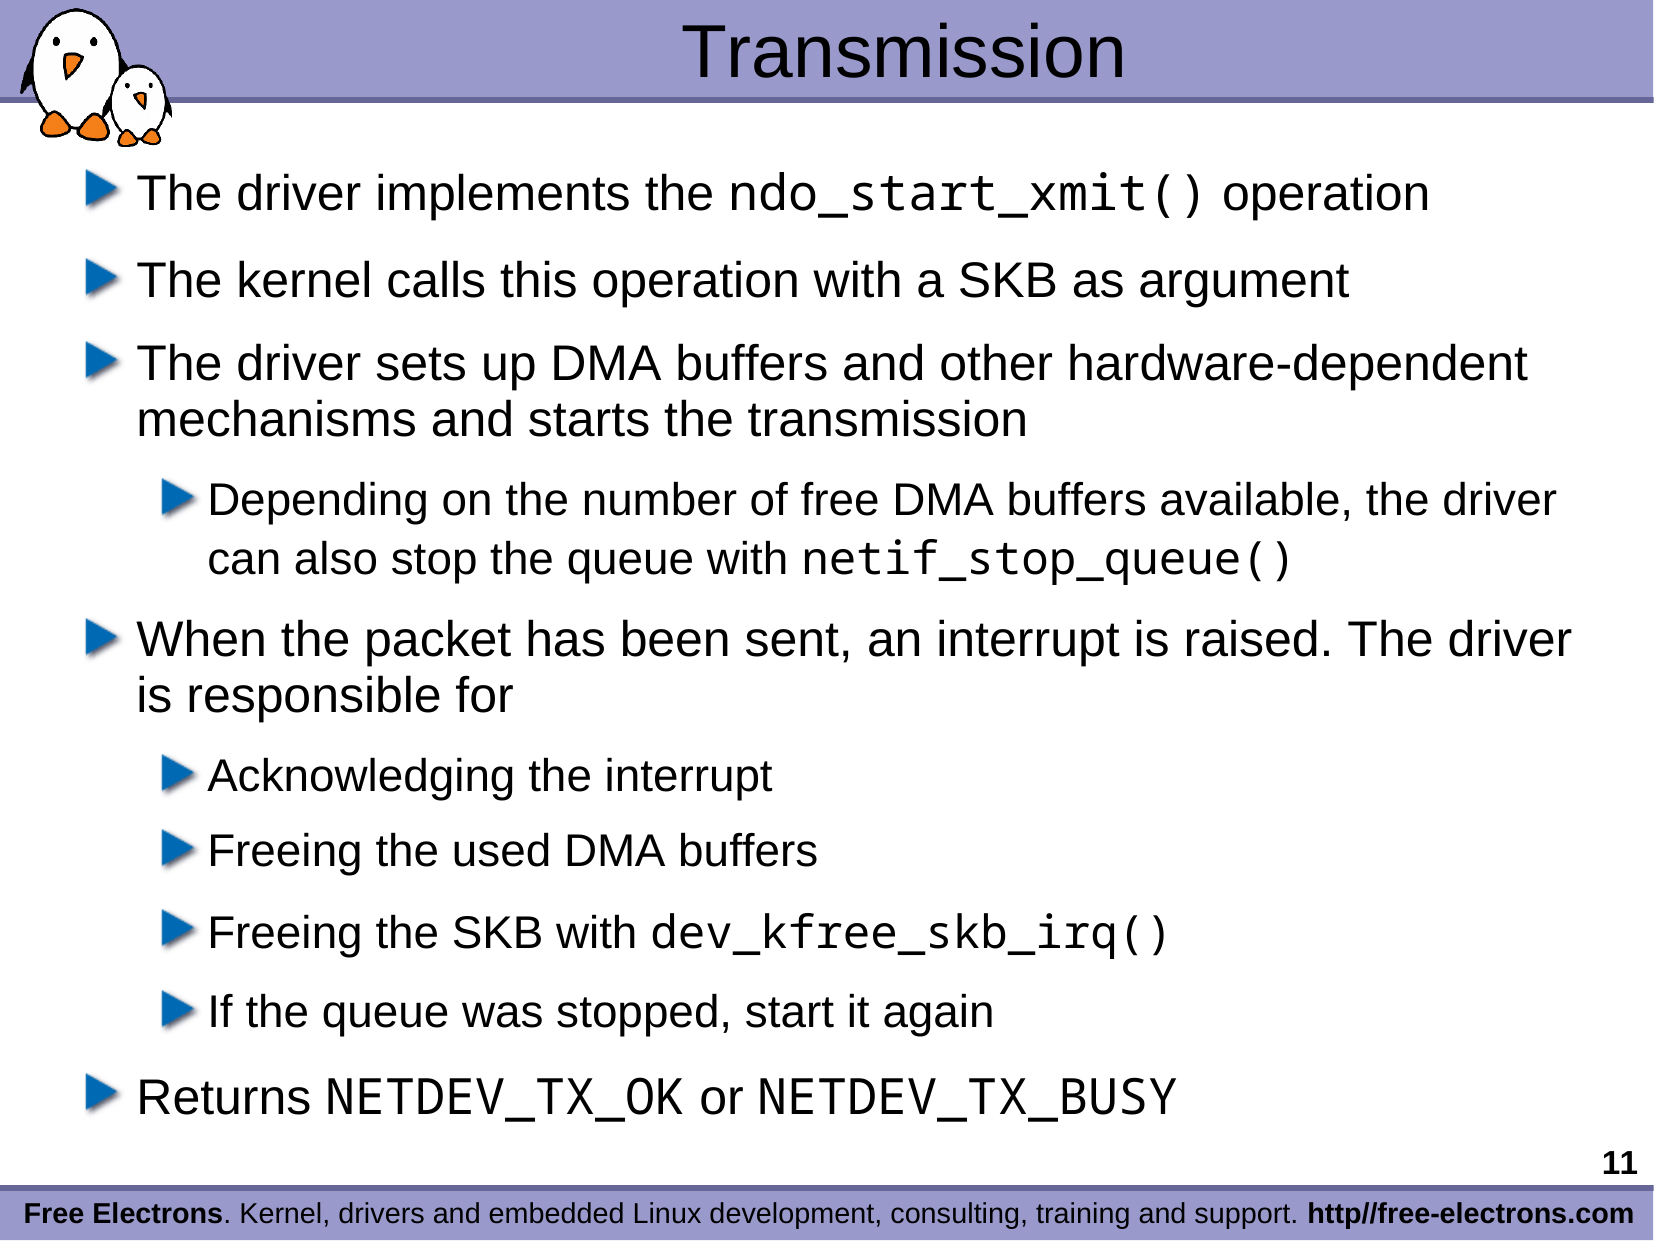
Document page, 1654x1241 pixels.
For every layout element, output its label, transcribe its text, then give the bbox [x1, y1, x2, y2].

list The driver implements the ndo_start_xmit() operation The kernel calls this operation with a SKB as argument The driver sets up DMA buffers and other hardware-dependent mechanisms and starts the transmission Depending on the number of free DMA buffers available, the driver can also stop the queue with netif_stop_queue() When the packet has been sent, an interrupt is raised. The driver is responsible for Acknowledging the interrupt Freeing the used DMA buffers Freeing the SKB with dev_kfree_skb_irq() If the queue was stopped, start it again Returns NETDEV_TX_OK or NETDEV_TX_BUSY [65, 156, 1589, 1163]
picture [20, 8, 172, 147]
title Transmission [178, 4, 1631, 98]
